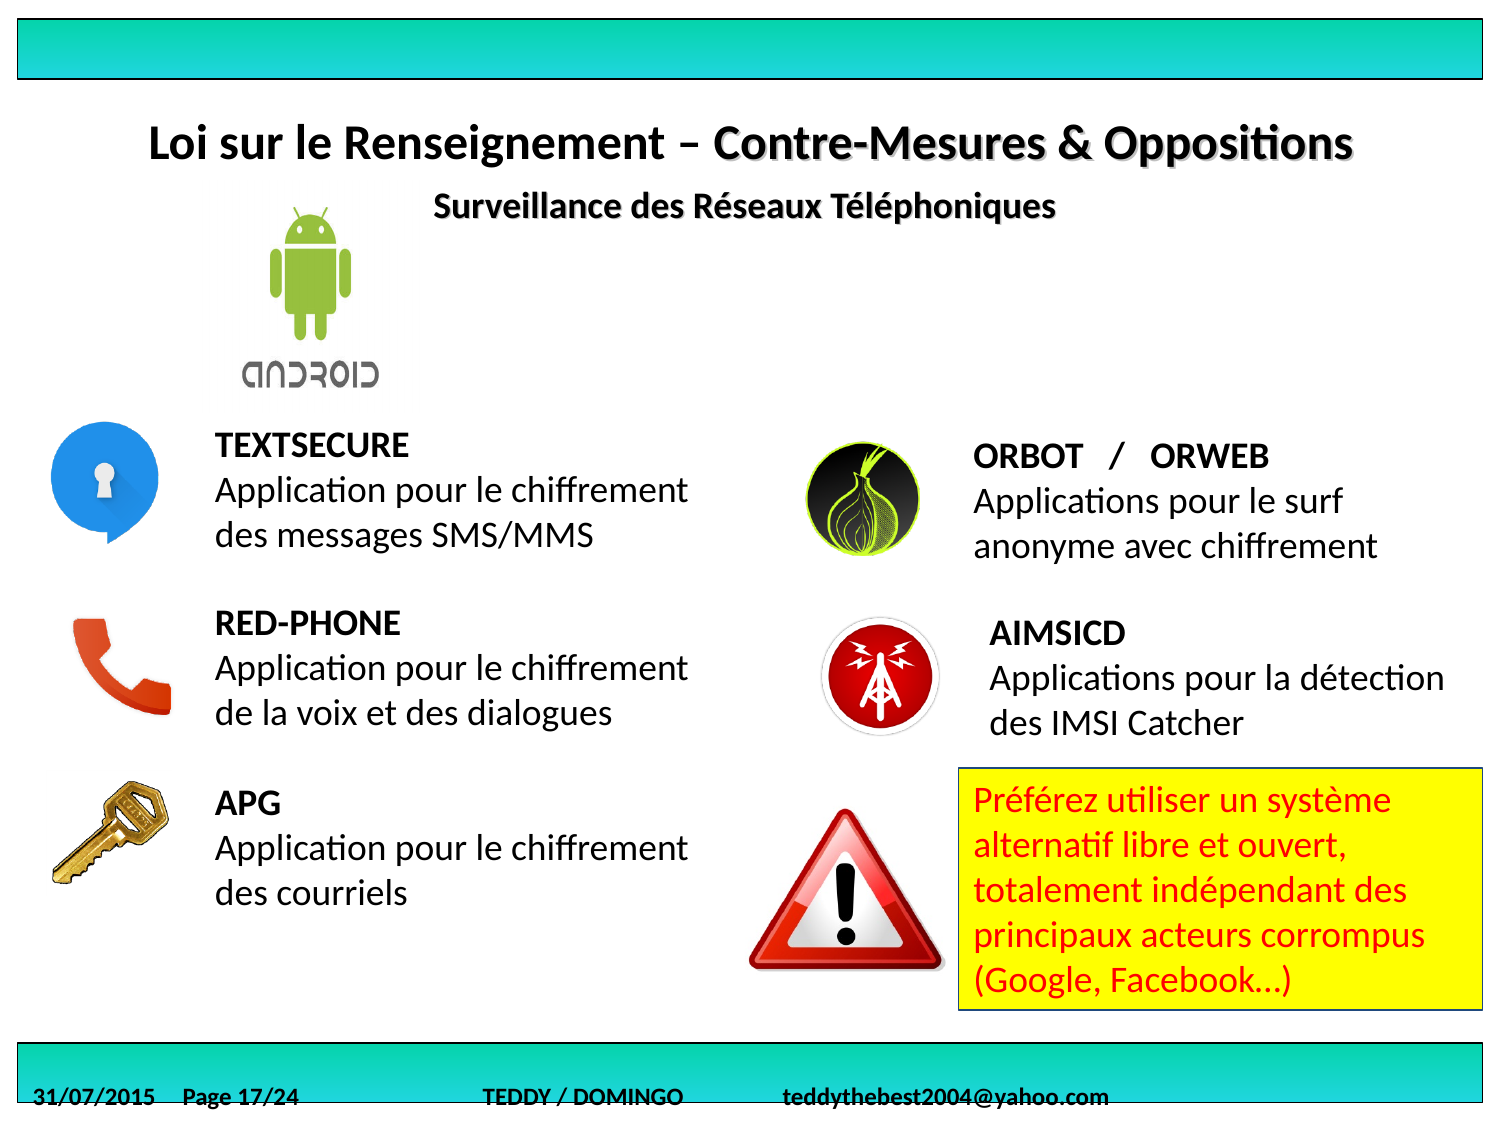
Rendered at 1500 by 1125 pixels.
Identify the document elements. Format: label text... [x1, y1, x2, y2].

text_box Surveillance des Réseaux Téléphoniques [19, 173, 1471, 234]
text_box TEXTSECURE Application pour le chiffrement des messages SMS/MMS [199, 412, 708, 565]
picture [67, 612, 176, 721]
picture [819, 615, 941, 737]
text_box Loi sur le Renseignement – Contre-Mesures & Oppositions [19, 101, 1483, 178]
picture [46, 770, 172, 896]
text_box [17, 42, 1483, 80]
picture [195, 180, 420, 413]
text_box AIMSICD Applications pour la détection des IMSI Catcher [974, 600, 1483, 753]
text_box Préférez utiliser un système alternatif libre et ouvert, totalement indépendant des principaux acteurs corrompus (Google, Facebook…) [958, 767, 1483, 1011]
text_box ORBOT / ORWEB Applications pour le surf anonyme avec chiffrement [958, 423, 1467, 576]
picture [734, 795, 956, 983]
picture [797, 433, 928, 564]
text_box 31/07/2015 Page 17/24 TEDDY / DOMINGO teddythebest2004@yahoo.com [17, 1042, 1483, 1103]
text_box APG Application pour le chiffrement des courriels [199, 770, 708, 922]
picture [41, 420, 167, 546]
text_box RED-PHONE Application pour le chiffrement de la voix et des dialogues [199, 589, 708, 742]
